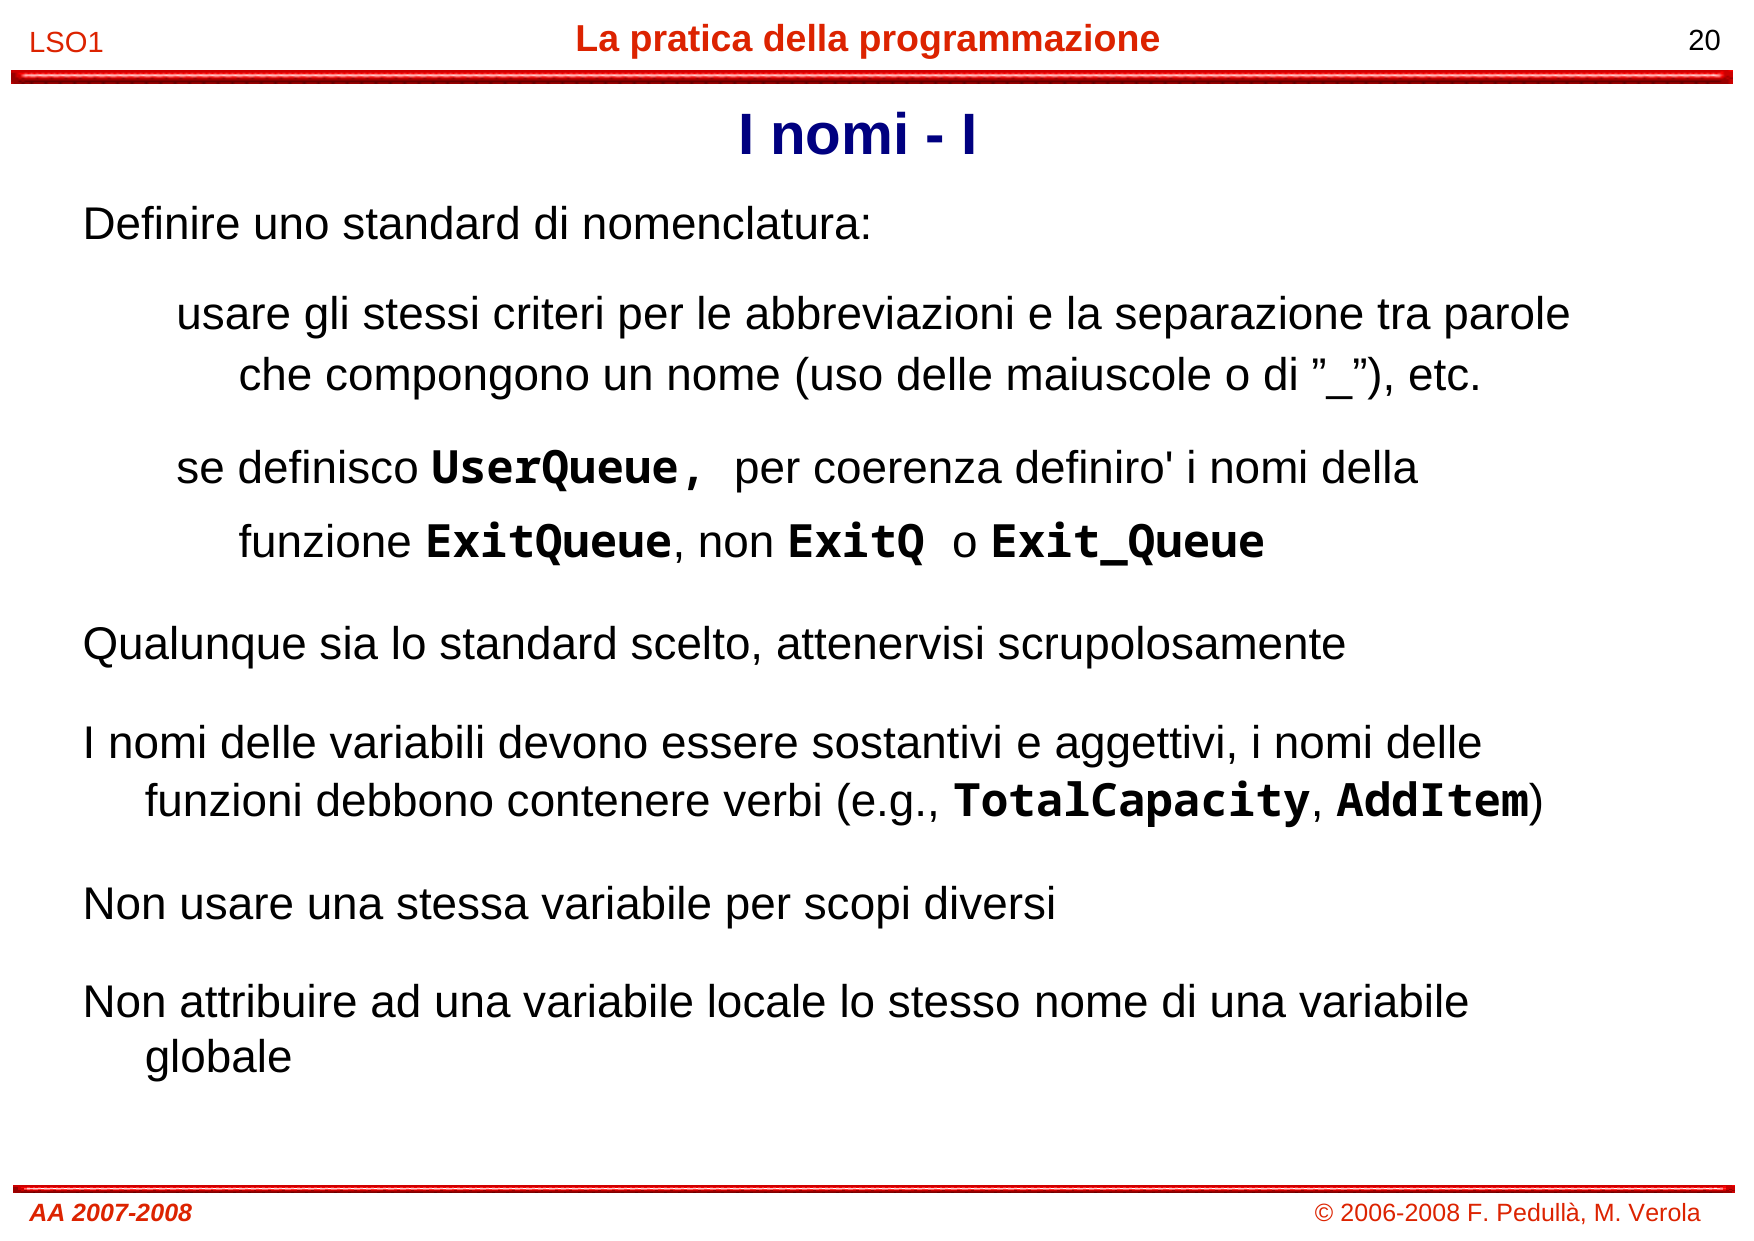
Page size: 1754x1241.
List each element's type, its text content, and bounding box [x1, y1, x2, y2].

text_box I nomi - I [386, 98, 1330, 187]
list Definire uno standard di nomenclatura: usare gli stessi criteri per le abbreviazioni e la separazione tra parole che compongono un nome (uso delle maiuscole o di ”_”), etc. se definisco UserQueue, per coerenza definiro' i nomi della funzione ExitQueue, non ExitQ o Exit_Queue Qualunque sia lo standard scelto, attenervisi scrupolosamente I nomi delle variabili devono essere sostantivi e aggettivi, i nomi delle funzioni debbono contenere verbi (e.g., TotalCapacity, AddItem) Non usare una stessa variabile per scopi diversi Non attribuire ad una variabile locale lo stesso nome di una variabile globale [82, 197, 1605, 1116]
picture [13, 1185, 1735, 1193]
picture [11, 70, 1733, 84]
